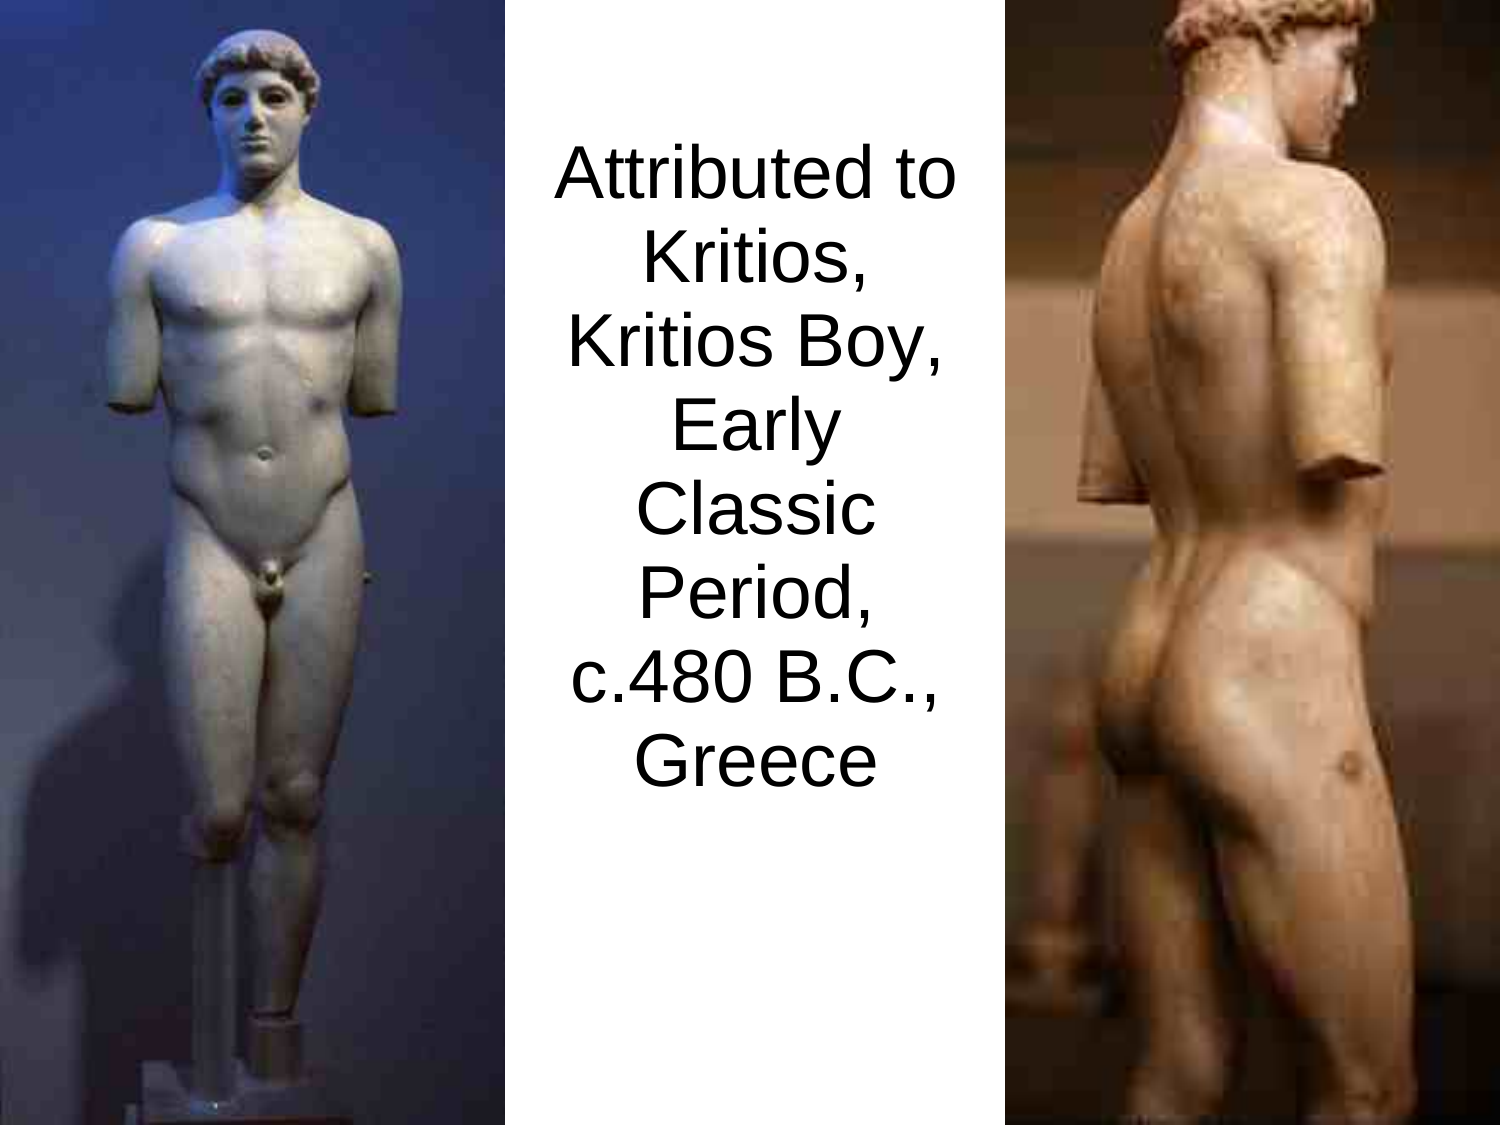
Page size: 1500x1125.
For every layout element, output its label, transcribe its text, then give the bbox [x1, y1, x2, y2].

picture [0, 0, 505, 1125]
title Attributed to Kritios, Kritios Boy, Early Classic Period, c.480 B.C., Greece [525, 45, 988, 888]
picture [1005, 0, 1500, 1125]
